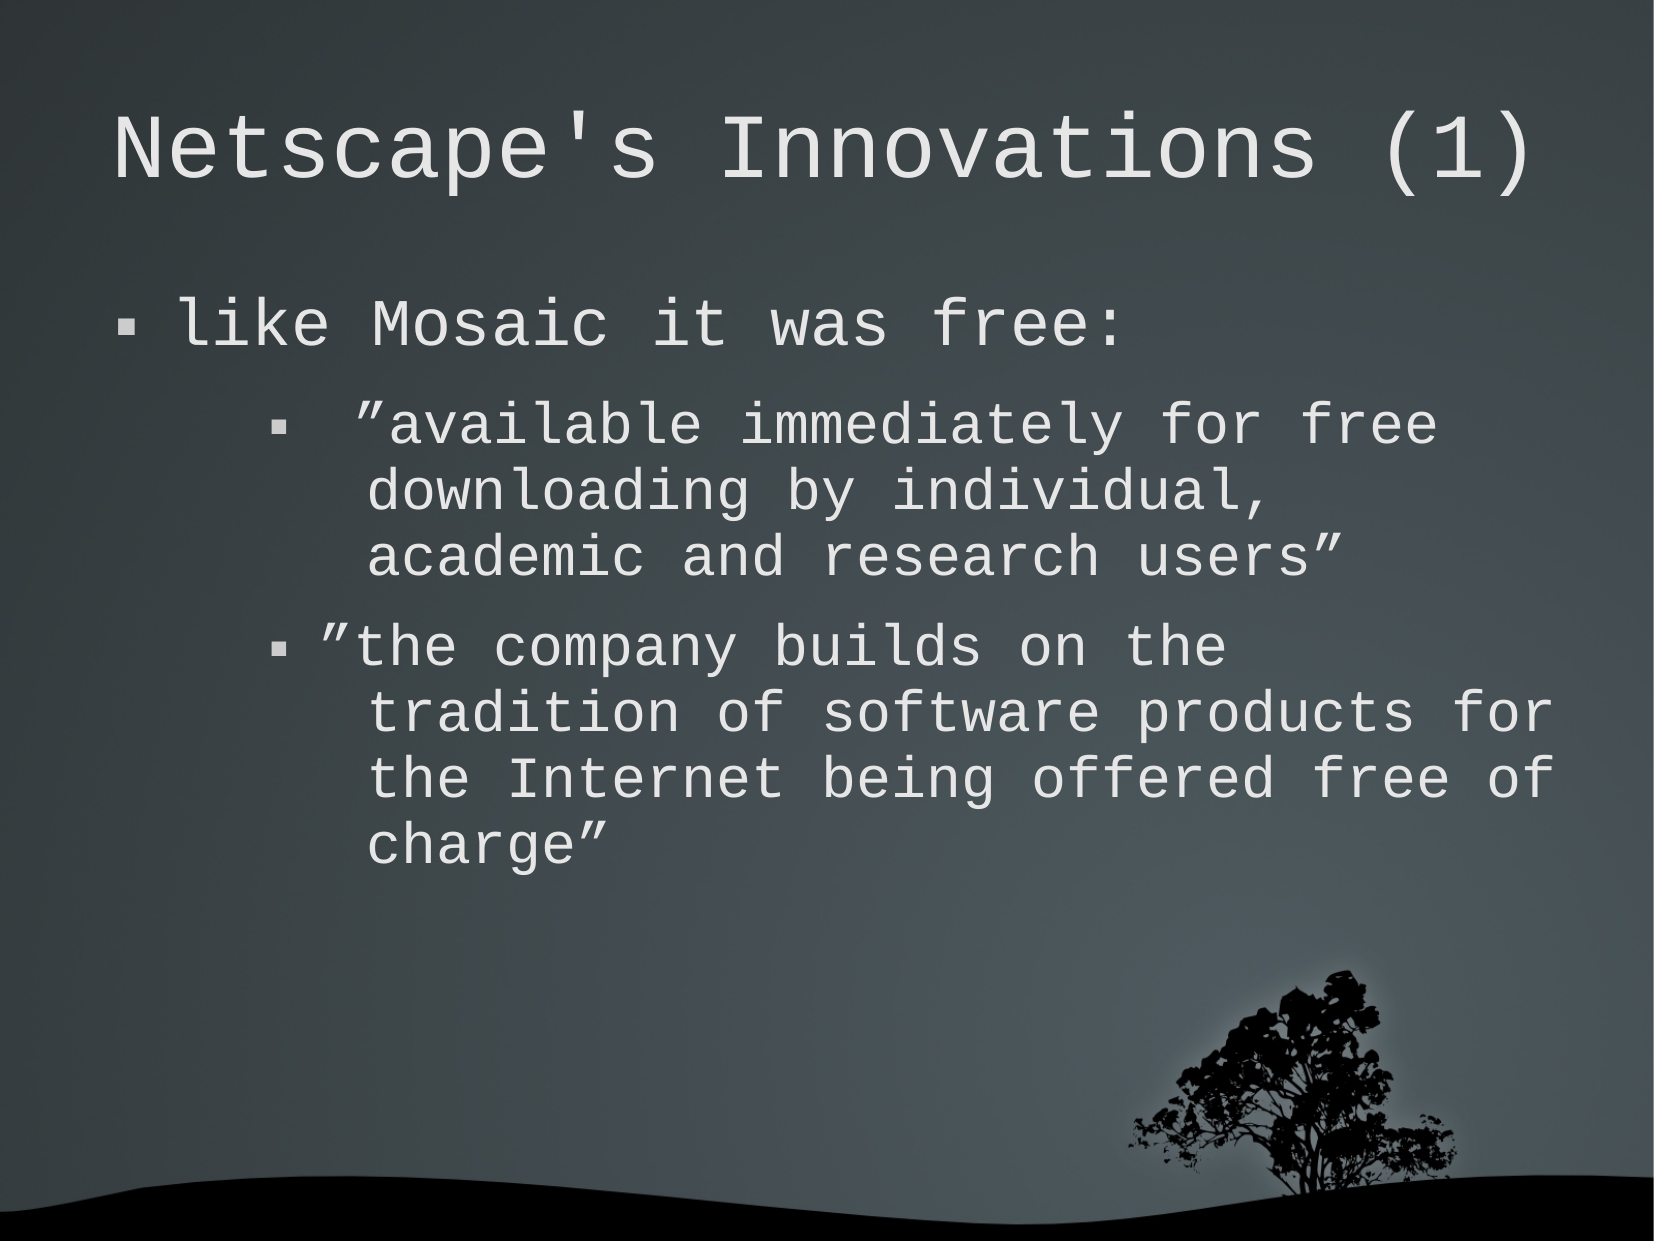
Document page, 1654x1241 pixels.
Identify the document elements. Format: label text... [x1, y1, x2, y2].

list like Mosaic it was free: ”available immediately for free downloading by individual, academic and research users” ”the company builds on the tradition of software products for the Internet being offered free of charge” [82, 290, 1571, 1094]
title Netscape's Innovations (1) [82, 56, 1571, 250]
picture [0, 0, 1654, 1241]
